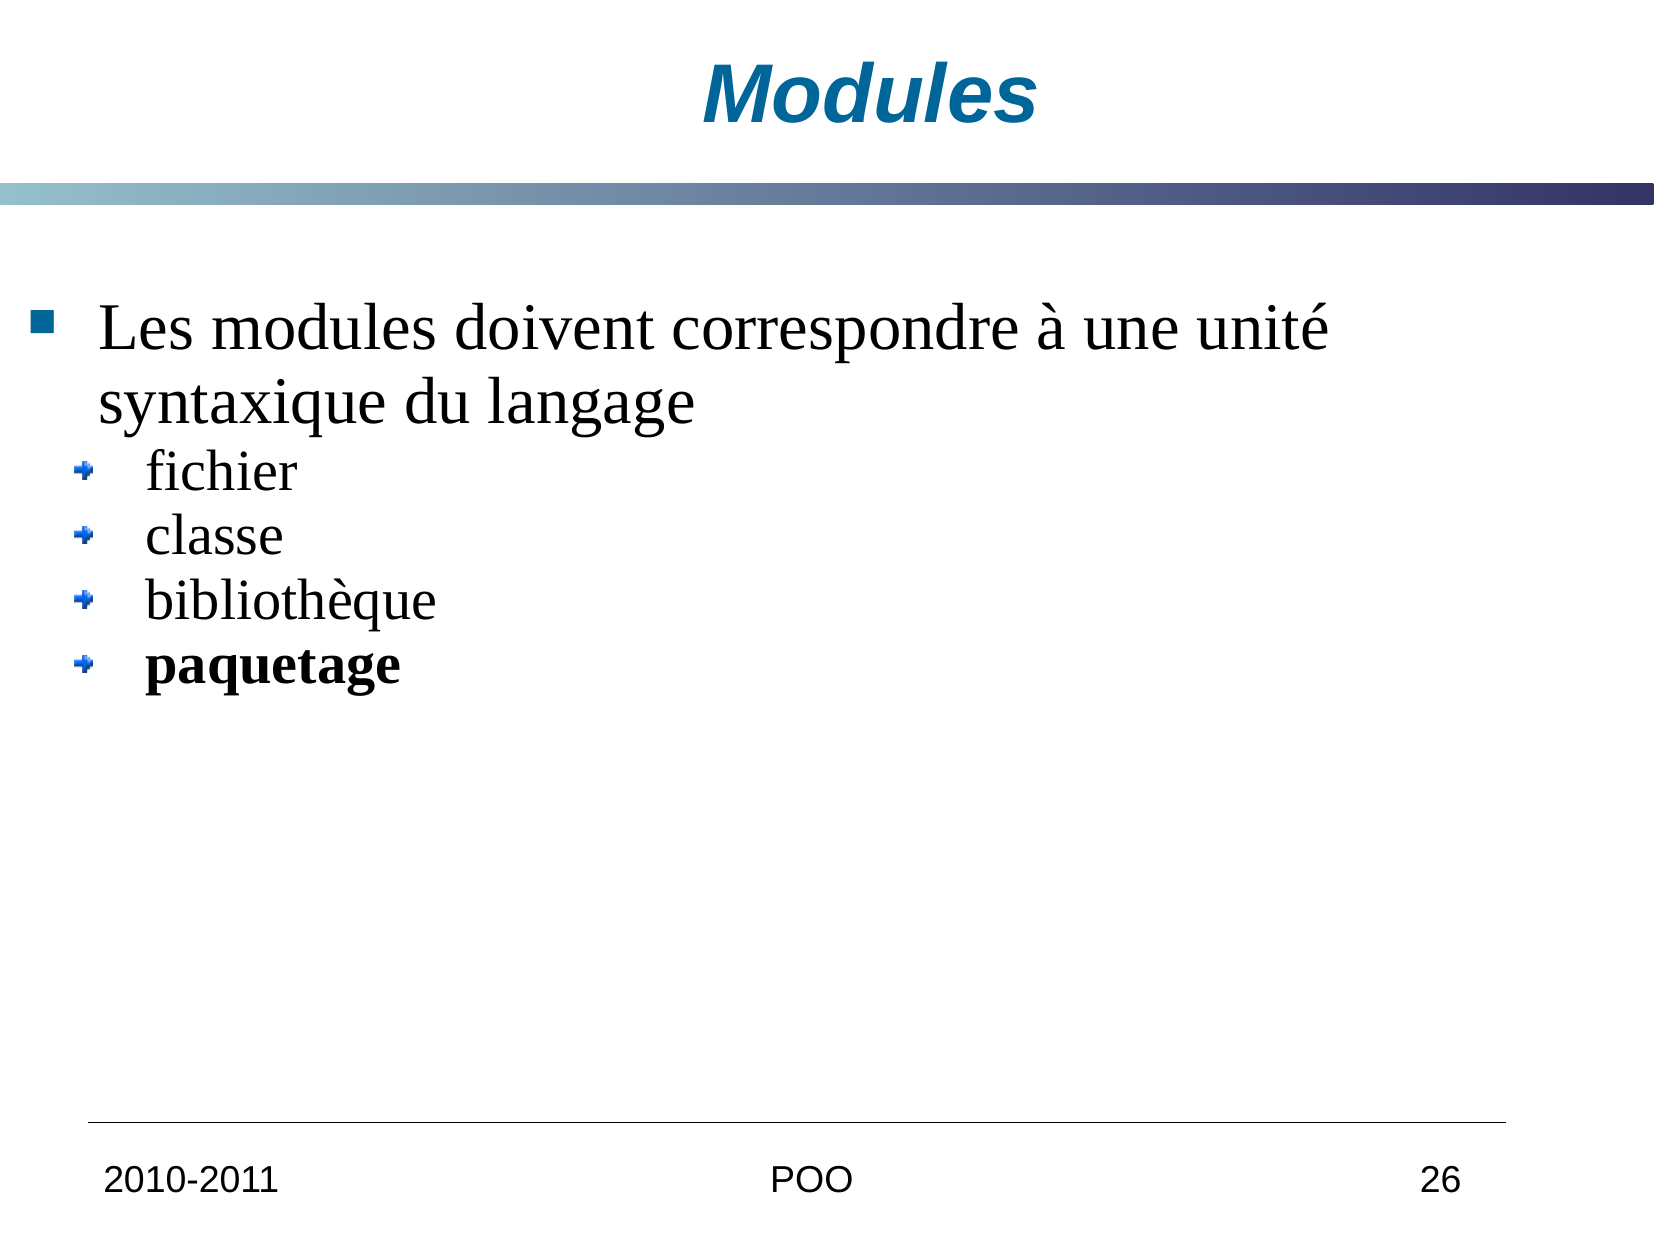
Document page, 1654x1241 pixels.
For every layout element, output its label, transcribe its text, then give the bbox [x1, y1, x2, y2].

list Les modules doivent correspondre à une unité syntaxique du langage fichier classe bibliothèque paquetage [15, 290, 1639, 1208]
title Modules [236, 9, 1506, 178]
